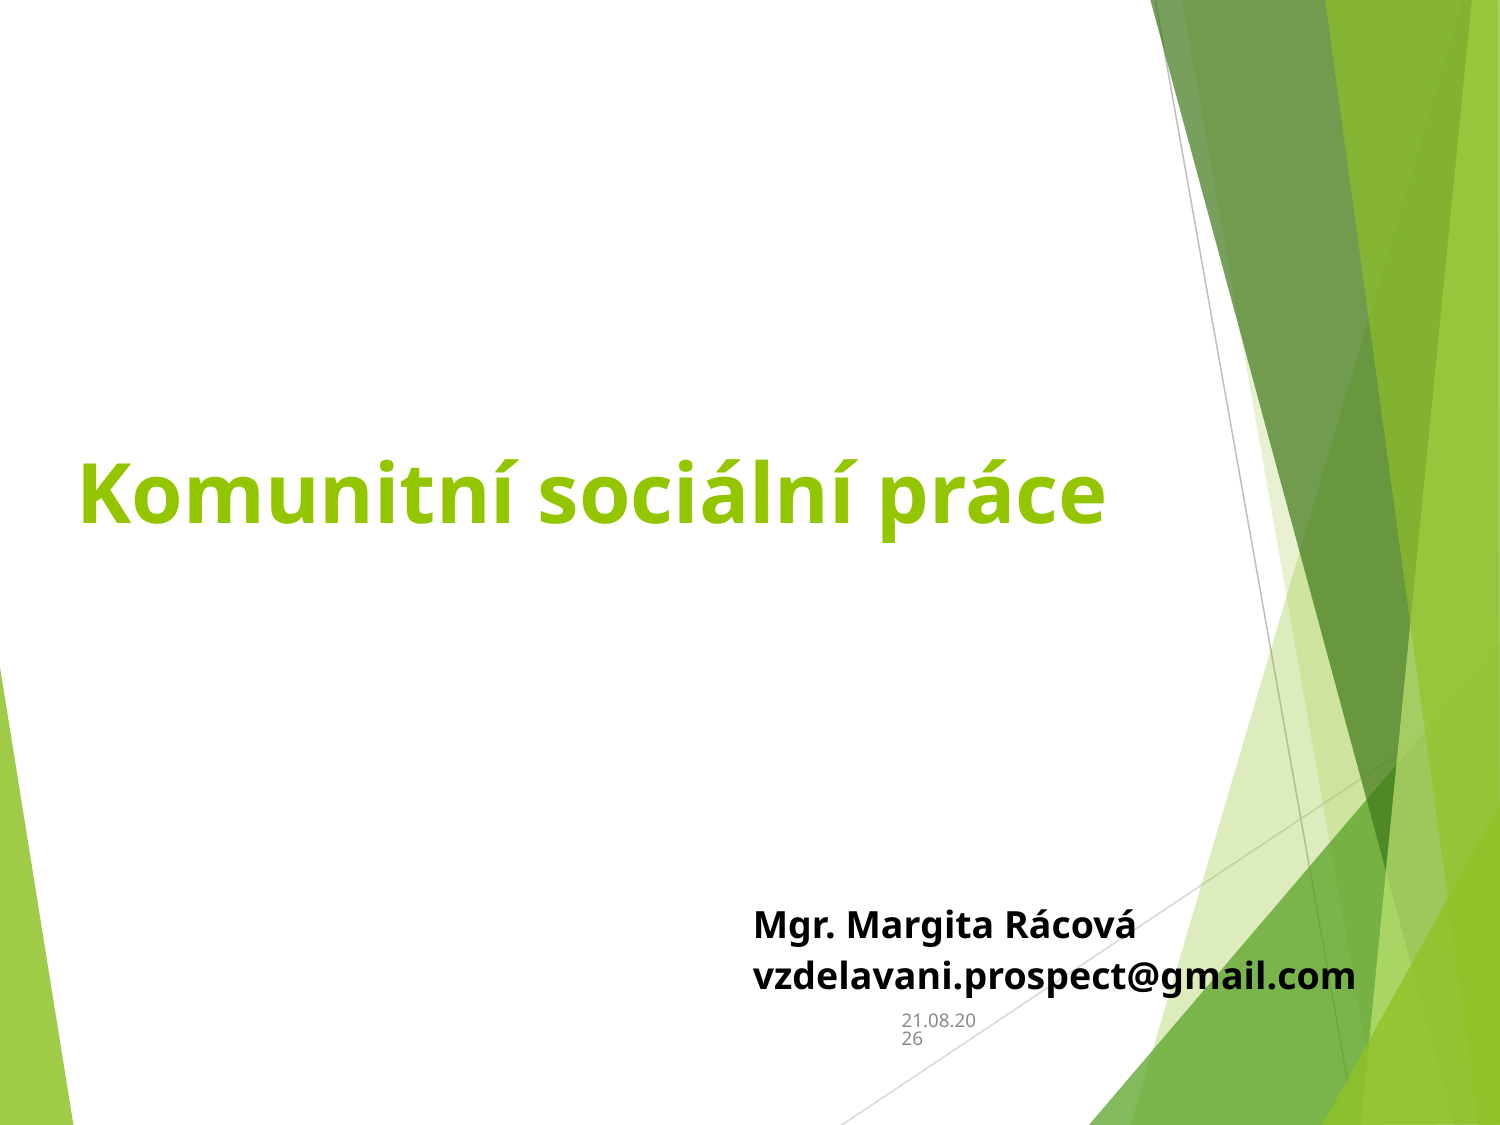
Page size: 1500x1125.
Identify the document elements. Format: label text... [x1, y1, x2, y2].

title Komunitní sociální práce [0, 432, 1186, 586]
text_box Mgr. Margita Rácová vzdelavani.prospect@gmail.com [738, 725, 1424, 1024]
text_box 14.04.2020 [886, 1024, 999, 1051]
